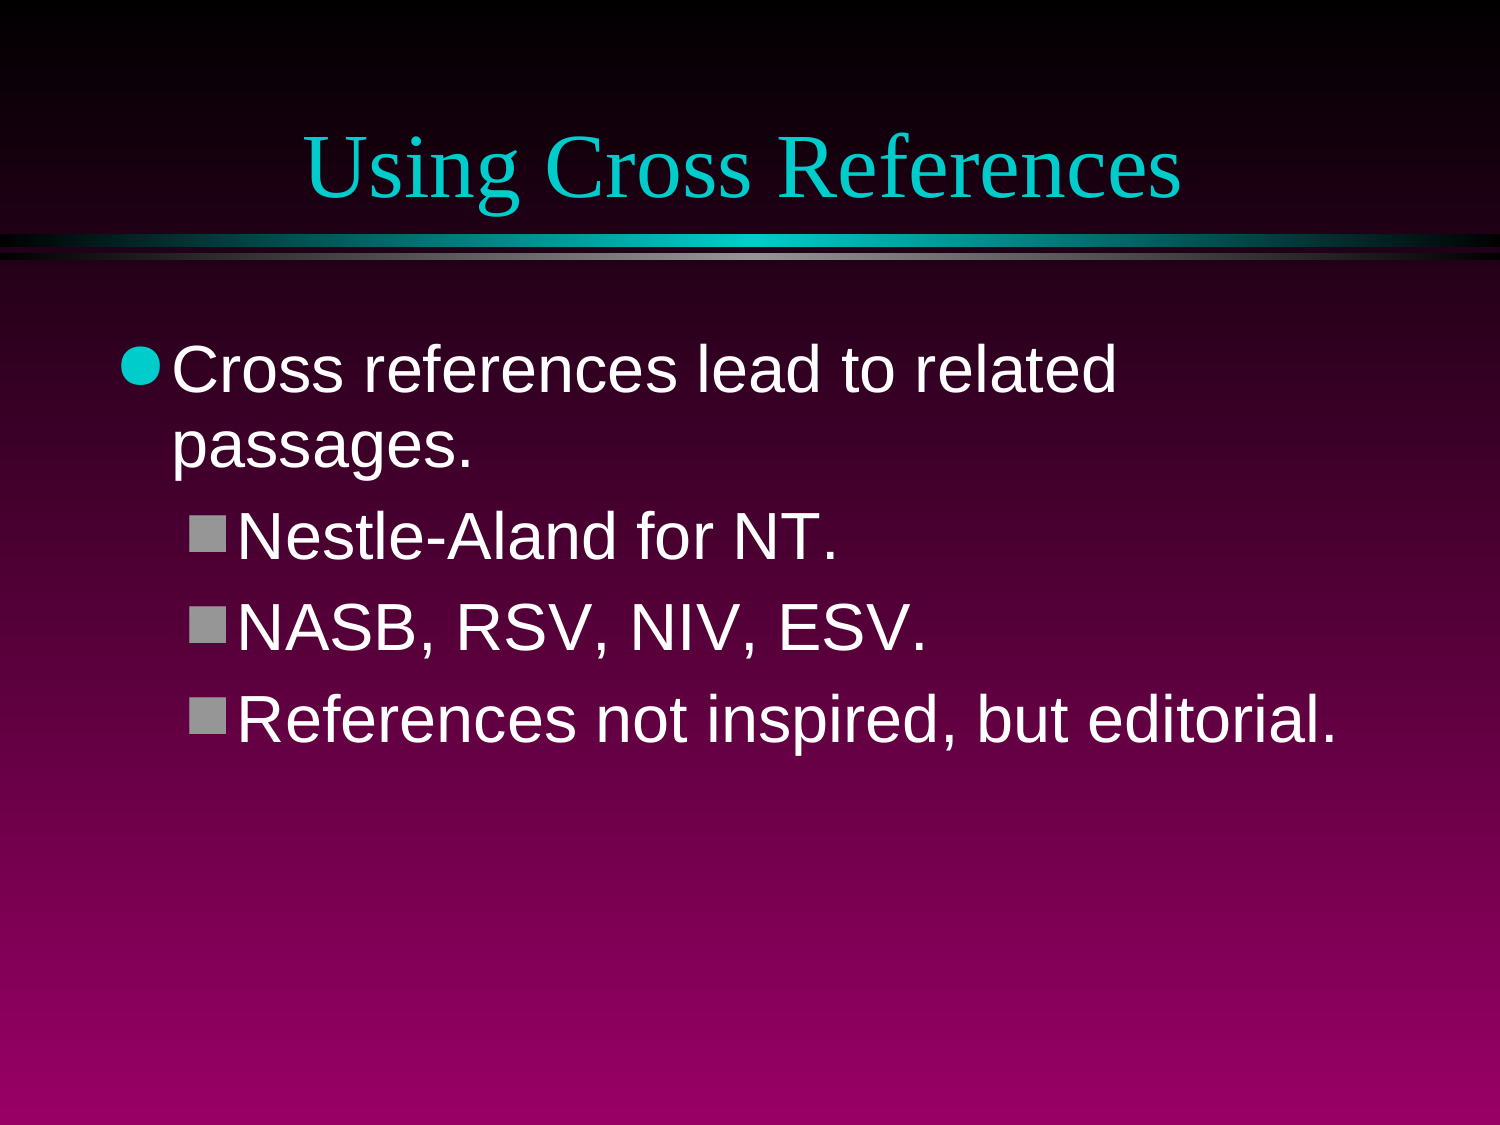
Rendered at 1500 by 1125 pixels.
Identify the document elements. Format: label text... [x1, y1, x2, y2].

list Cross references lead to related passages. Nestle-Aland for NT. NASB, RSV, NIV, ESV. References not inspired, but editorial. [99, 324, 1388, 1001]
title Using Cross References [99, 37, 1388, 225]
